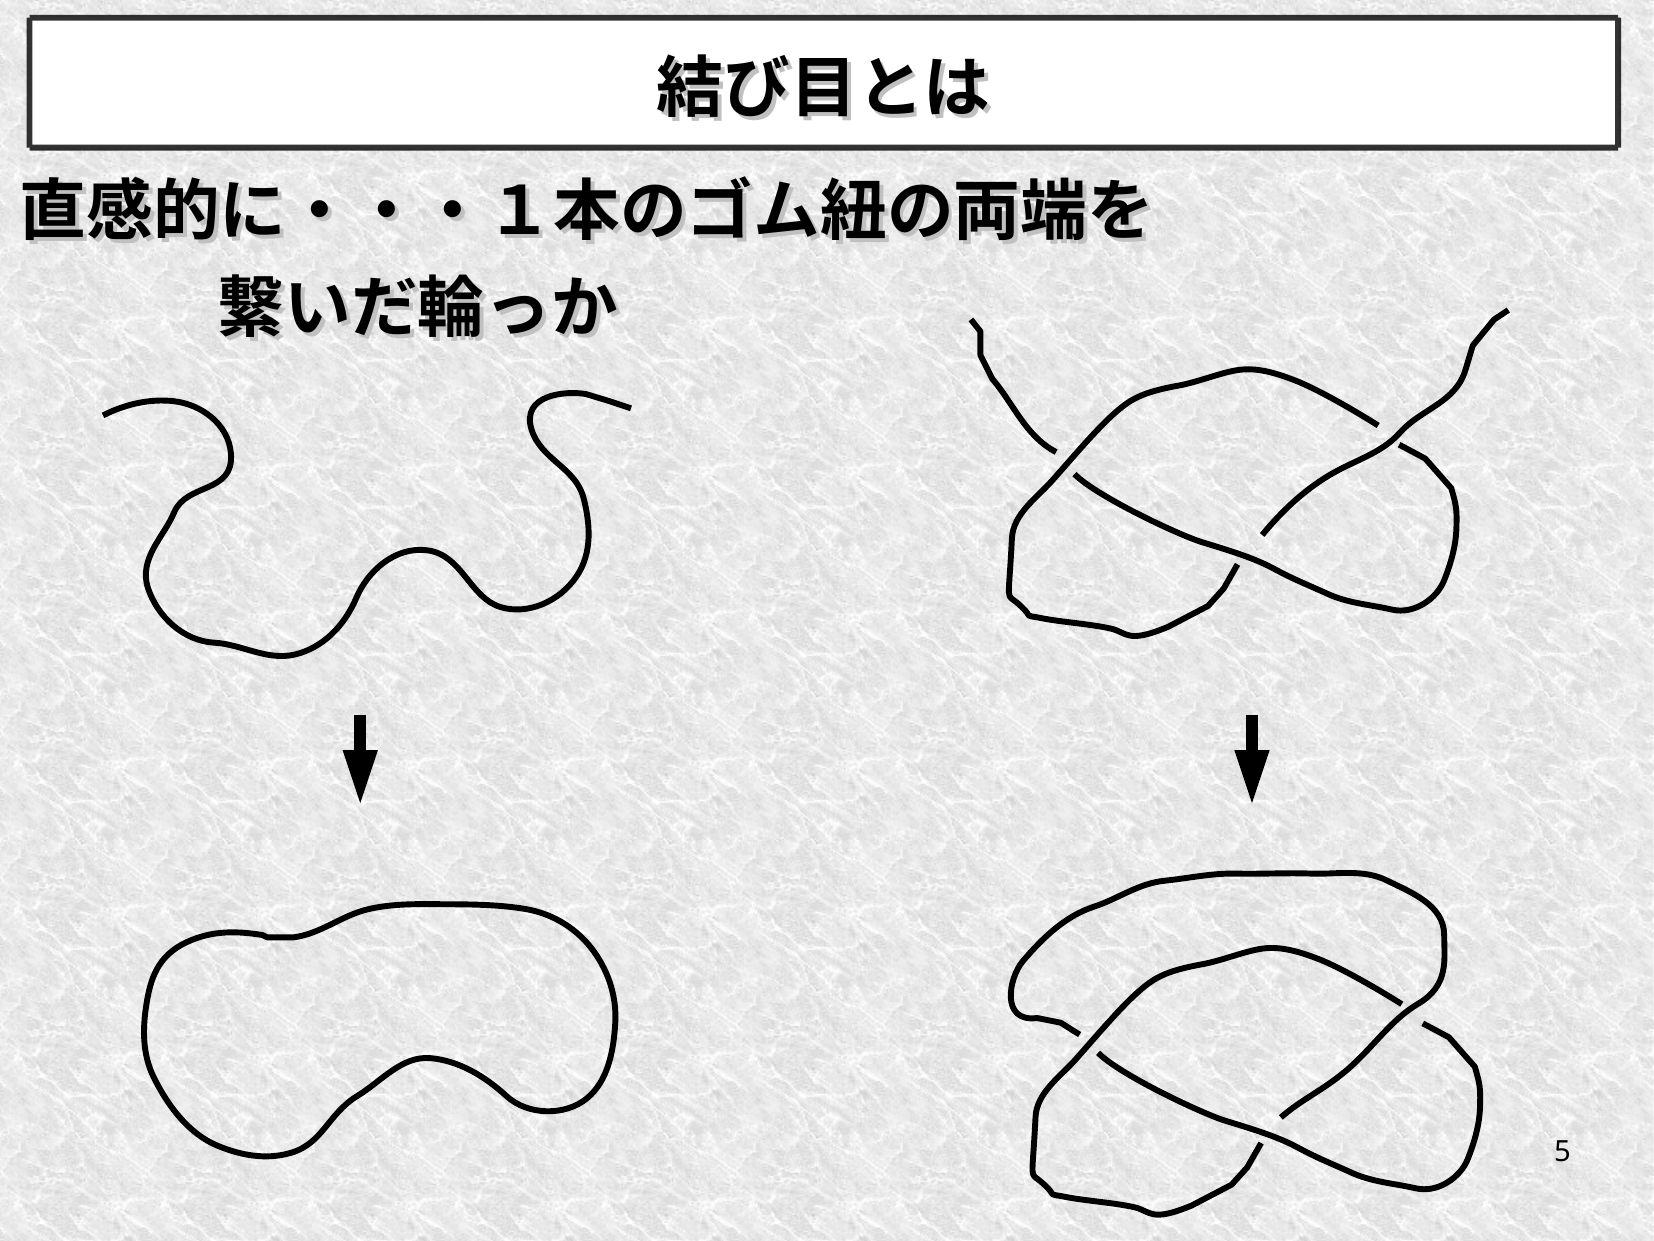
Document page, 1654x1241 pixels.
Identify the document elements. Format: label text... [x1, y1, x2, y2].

text_box 直感的に・・・１本のゴム紐の両端を 繋いだ輪っか [4, 149, 1263, 325]
text_box 結び目とは [29, 17, 1619, 148]
picture [0, 0, 1654, 1241]
